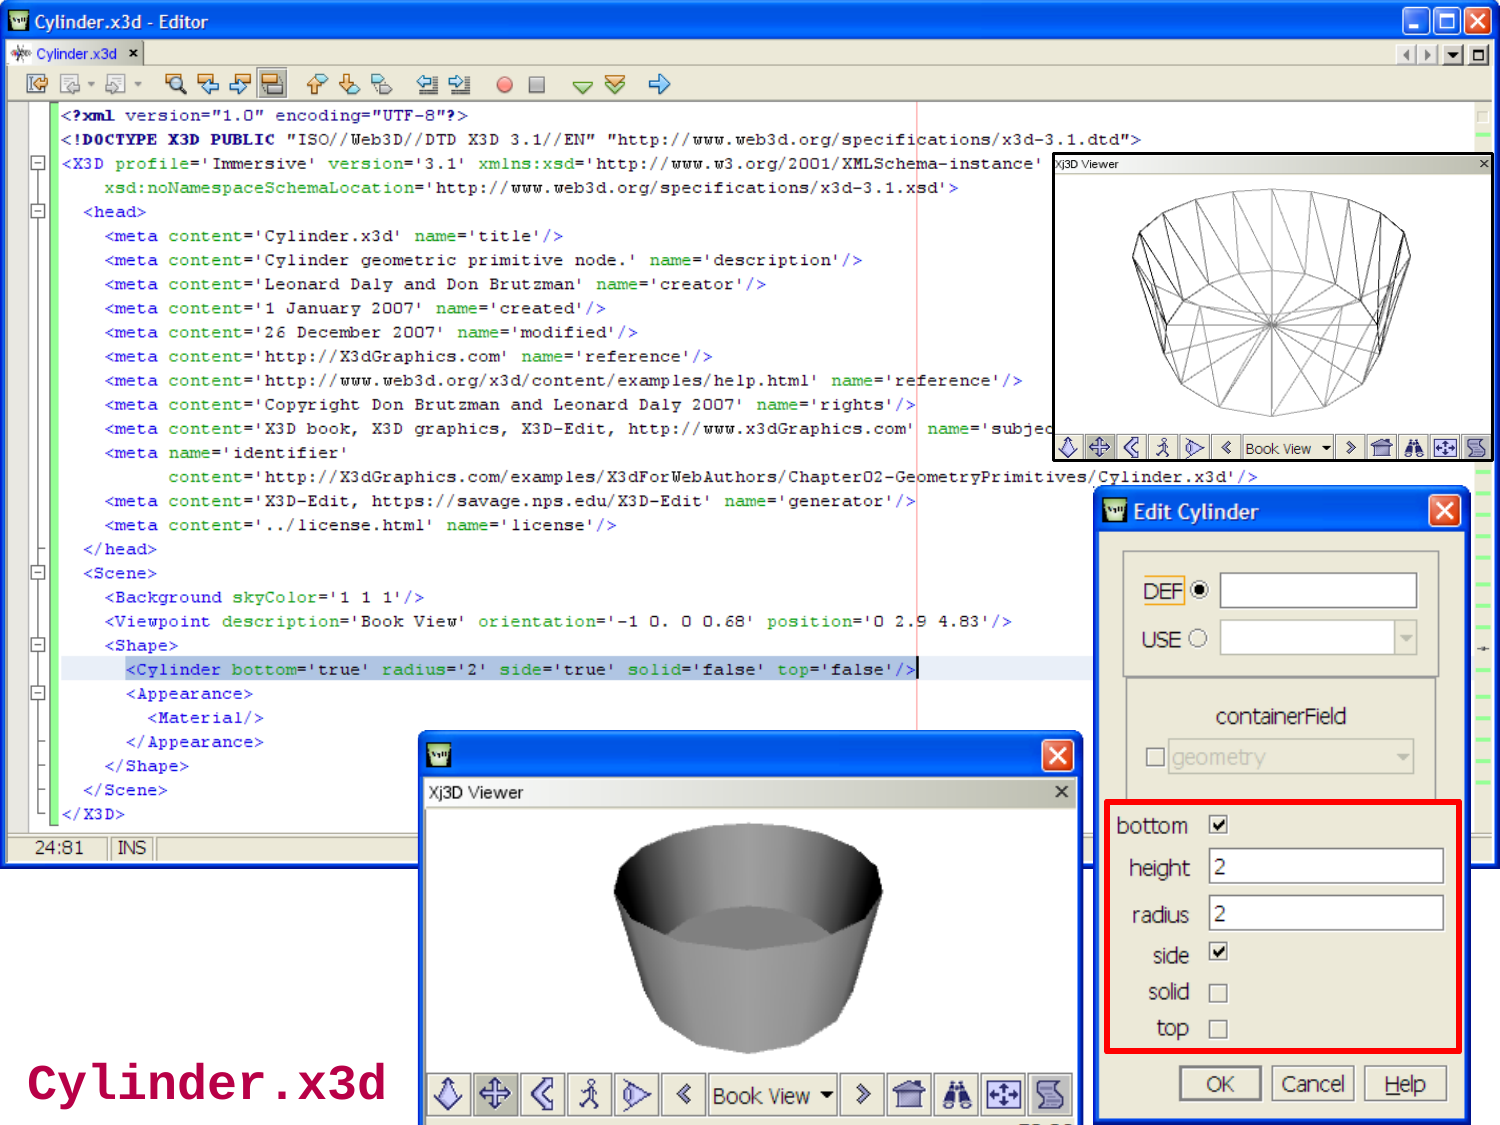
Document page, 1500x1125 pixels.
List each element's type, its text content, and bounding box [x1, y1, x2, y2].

text_box Cylinder.x3d [12, 1050, 402, 1122]
text_box [1471, 869, 1500, 1125]
text_box [1107, 801, 1459, 1052]
text_box [0, 869, 417, 1125]
text_box [1084, 869, 1093, 1125]
picture [0, 0, 1500, 1125]
